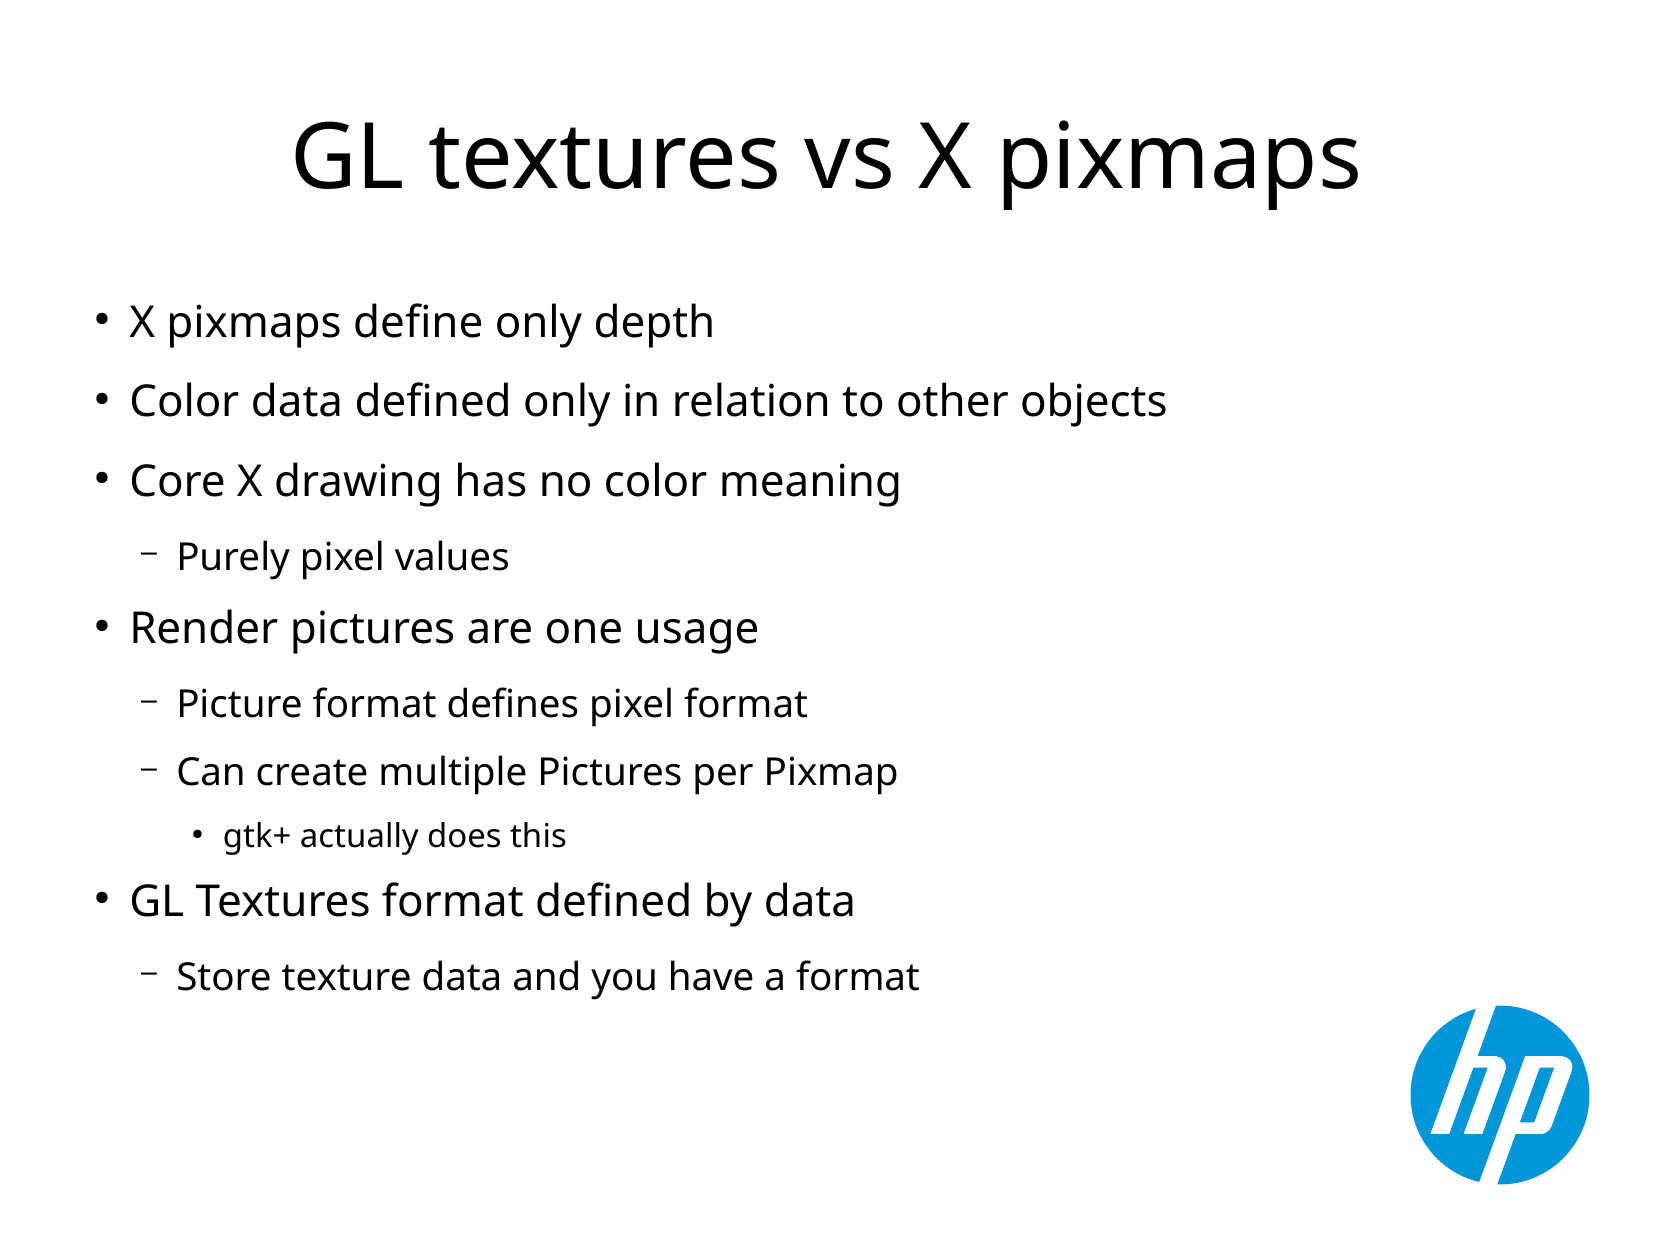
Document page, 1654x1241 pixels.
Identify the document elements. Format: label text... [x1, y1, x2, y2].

title GL textures vs X pixmaps [82, 49, 1571, 257]
list X pixmaps define only depth Color data defined only in relation to other objects Core X drawing has no color meaning Purely pixel values Render pictures are one usage Picture format defines pixel format Can create multiple Pictures per Pixmap gtk+ actually does this GL Textures format defined by data Store texture data and you have a format [82, 290, 1571, 1010]
